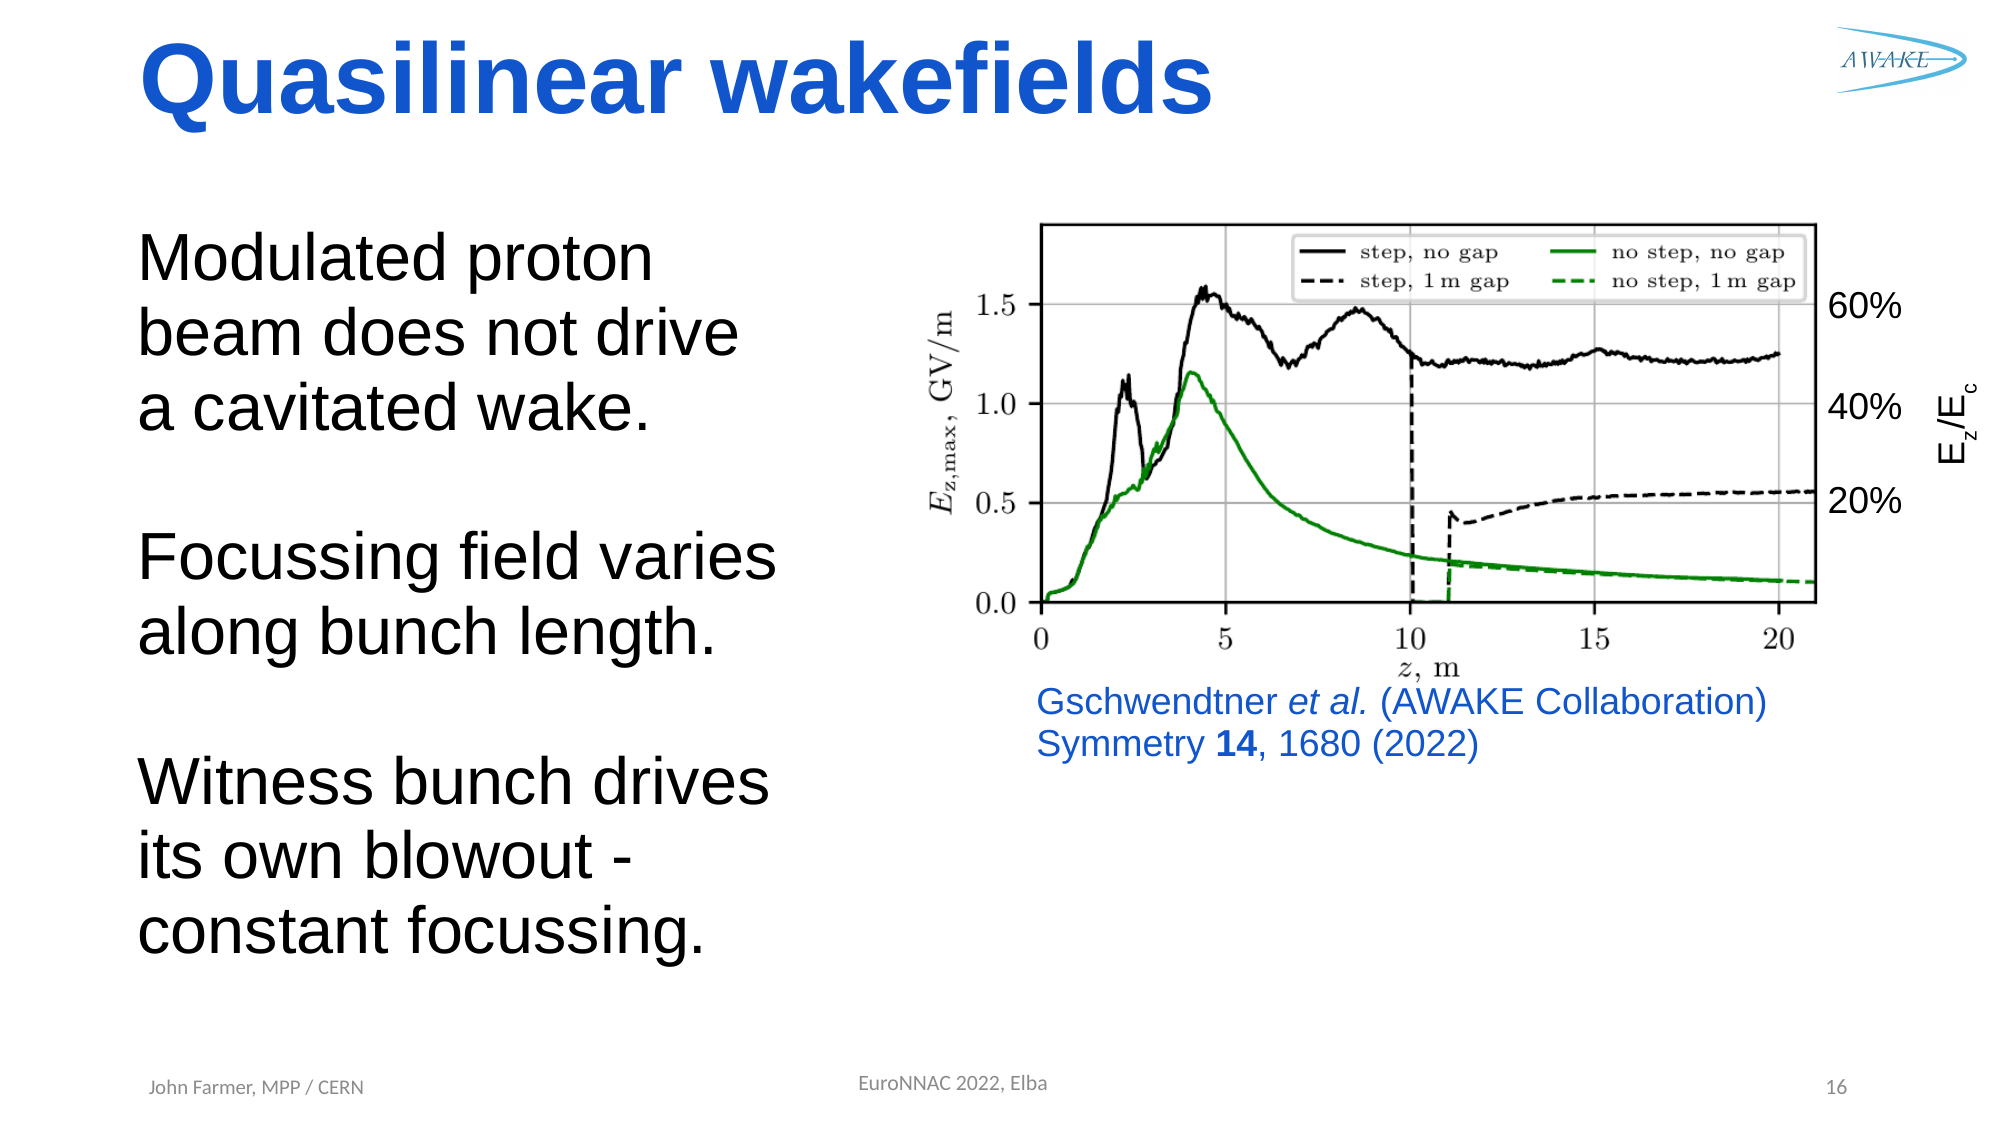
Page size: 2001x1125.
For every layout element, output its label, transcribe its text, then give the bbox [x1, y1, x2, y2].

text_box 60% [1812, 277, 1955, 377]
text_box Ez/Ec [1922, 338, 2000, 481]
text_box 20% [1812, 472, 1955, 572]
text_box 40% [1812, 378, 1922, 472]
title Quasilinear wakefields [139, 22, 1759, 135]
text_box Gschwendtner et al. (AWAKE Collaboration) Symmetry 14, 1680 (2022) [1021, 673, 1813, 815]
picture [1837, 27, 1967, 93]
picture [883, 196, 1855, 691]
text_box Modulated proton beam does not drive a cavitated wake. Focussing field varies along bunch length. Witness bunch drives its own blowout - constant focussing. [137, 220, 804, 1004]
